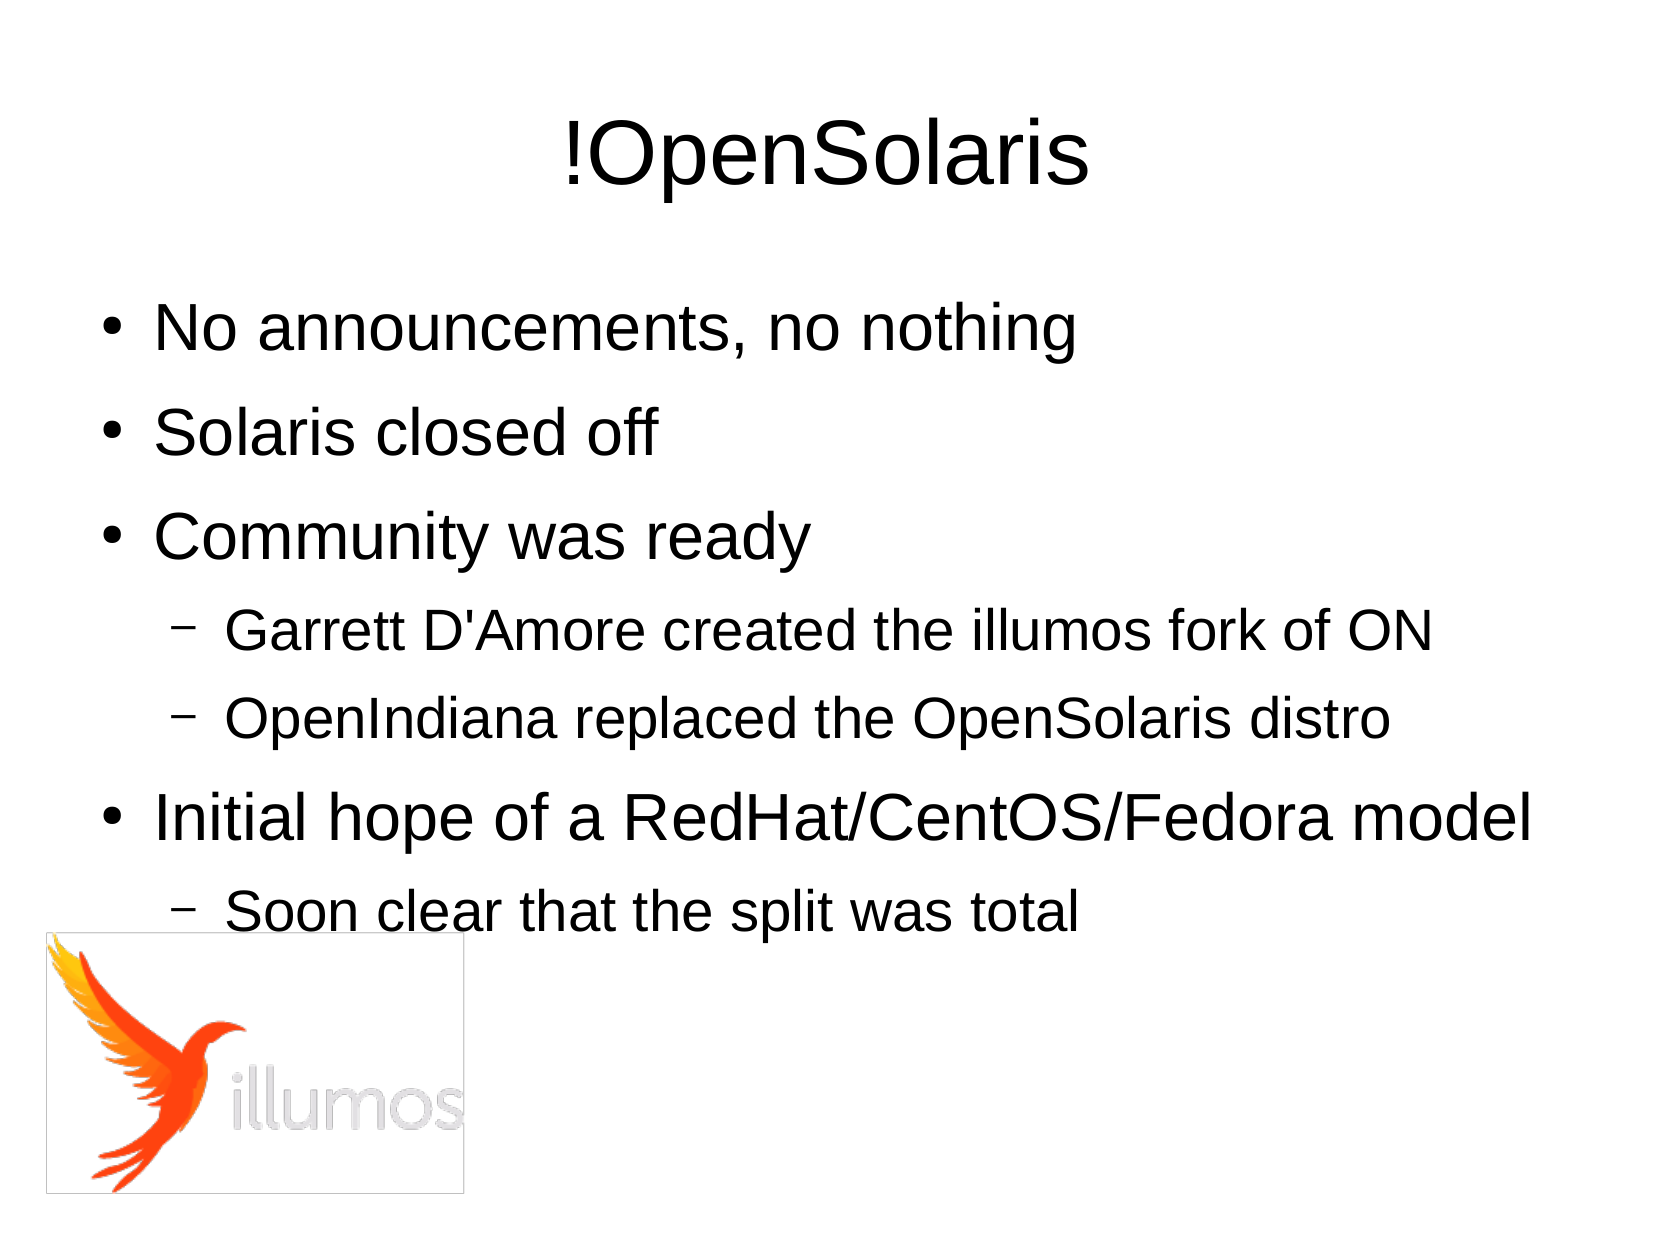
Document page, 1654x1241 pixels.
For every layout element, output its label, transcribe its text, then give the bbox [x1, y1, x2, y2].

list No announcements, no nothing Solaris closed off Community was ready Garrett D'Amore created the illumos fork of ON OpenIndiana replaced the OpenSolaris distro Initial hope of a RedHat/CentOS/Fedora model Soon clear that the split was total [82, 290, 1571, 1010]
picture [0, 886, 511, 1241]
title !OpenSolaris [82, 49, 1571, 257]
